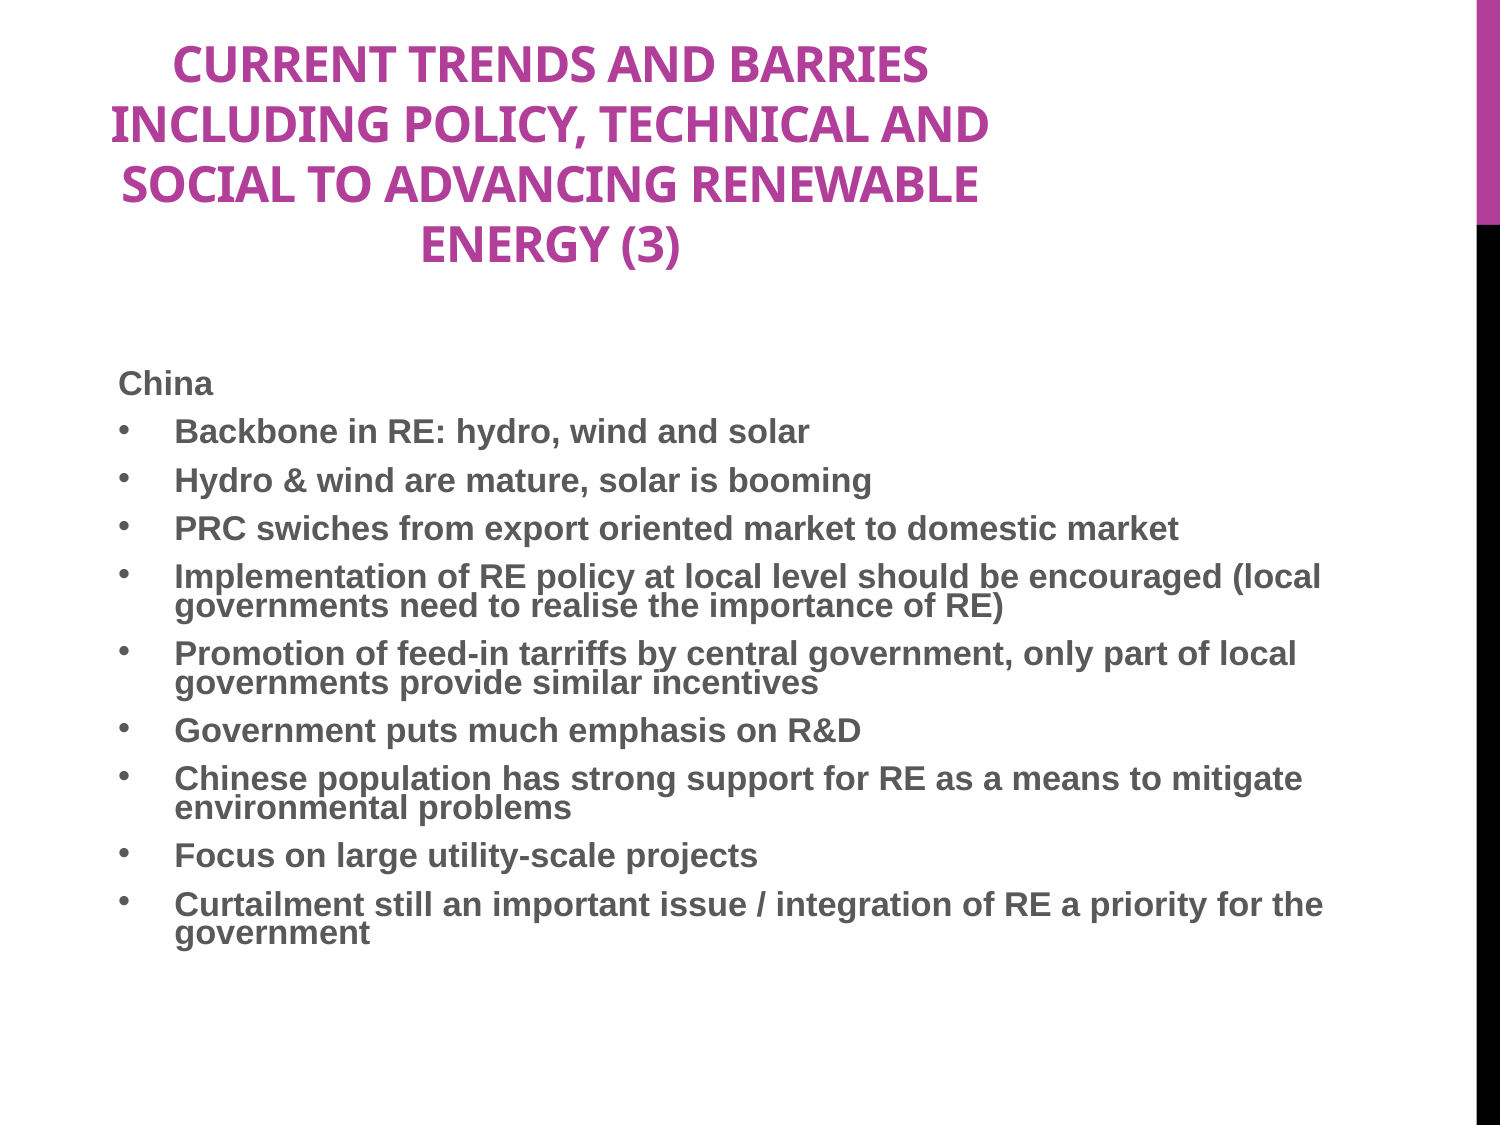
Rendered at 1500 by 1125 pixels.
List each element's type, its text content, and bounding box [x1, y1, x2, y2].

list China Backbone in RE: hydro, wind and solar Hydro & wind are mature, solar is booming PRC swiches from export oriented market to domestic market Implementation of RE policy at local level should be encouraged (local governments need to realise the importance of RE) Promotion of feed-in tarriffs by central government, only part of local governments provide similar incentives Government puts much emphasis on R&D Chinese population has strong support for RE as a means to mitigate environmental problems Focus on large utility-scale projects Curtailment still an important issue / integration of RE a priority for the government [103, 365, 1397, 940]
title Current trends and barries including policy, technical and social to advancing renewable energy (3) [75, 24, 1025, 250]
